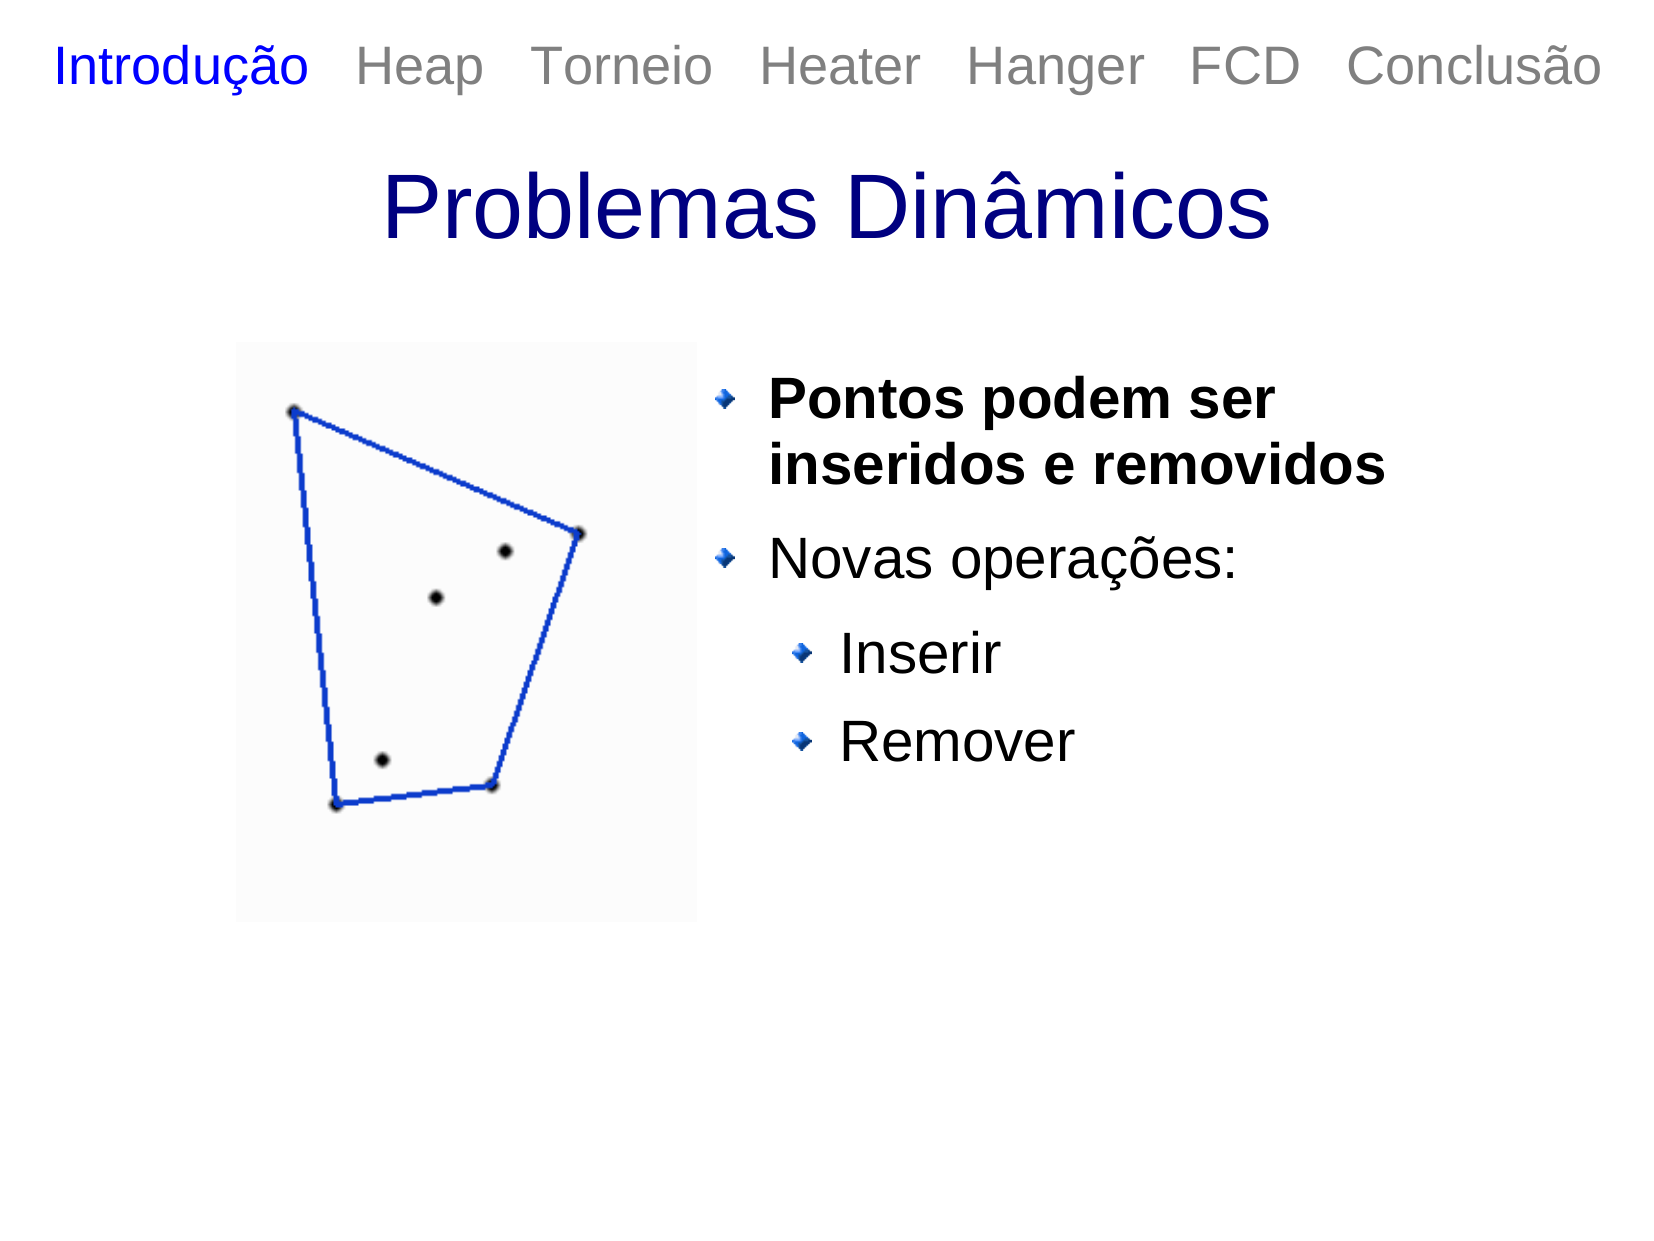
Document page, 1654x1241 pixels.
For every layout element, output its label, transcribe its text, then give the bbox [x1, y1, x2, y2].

picture [236, 342, 697, 922]
title Problemas Dinâmicos [121, 102, 1534, 311]
list Pontos podem ser inseridos e removidos Novas operações: Inserir Remover [697, 366, 1534, 1159]
text_box Introdução Heap Torneio Heater Hanger FCD Conclusão [30, 35, 1629, 96]
